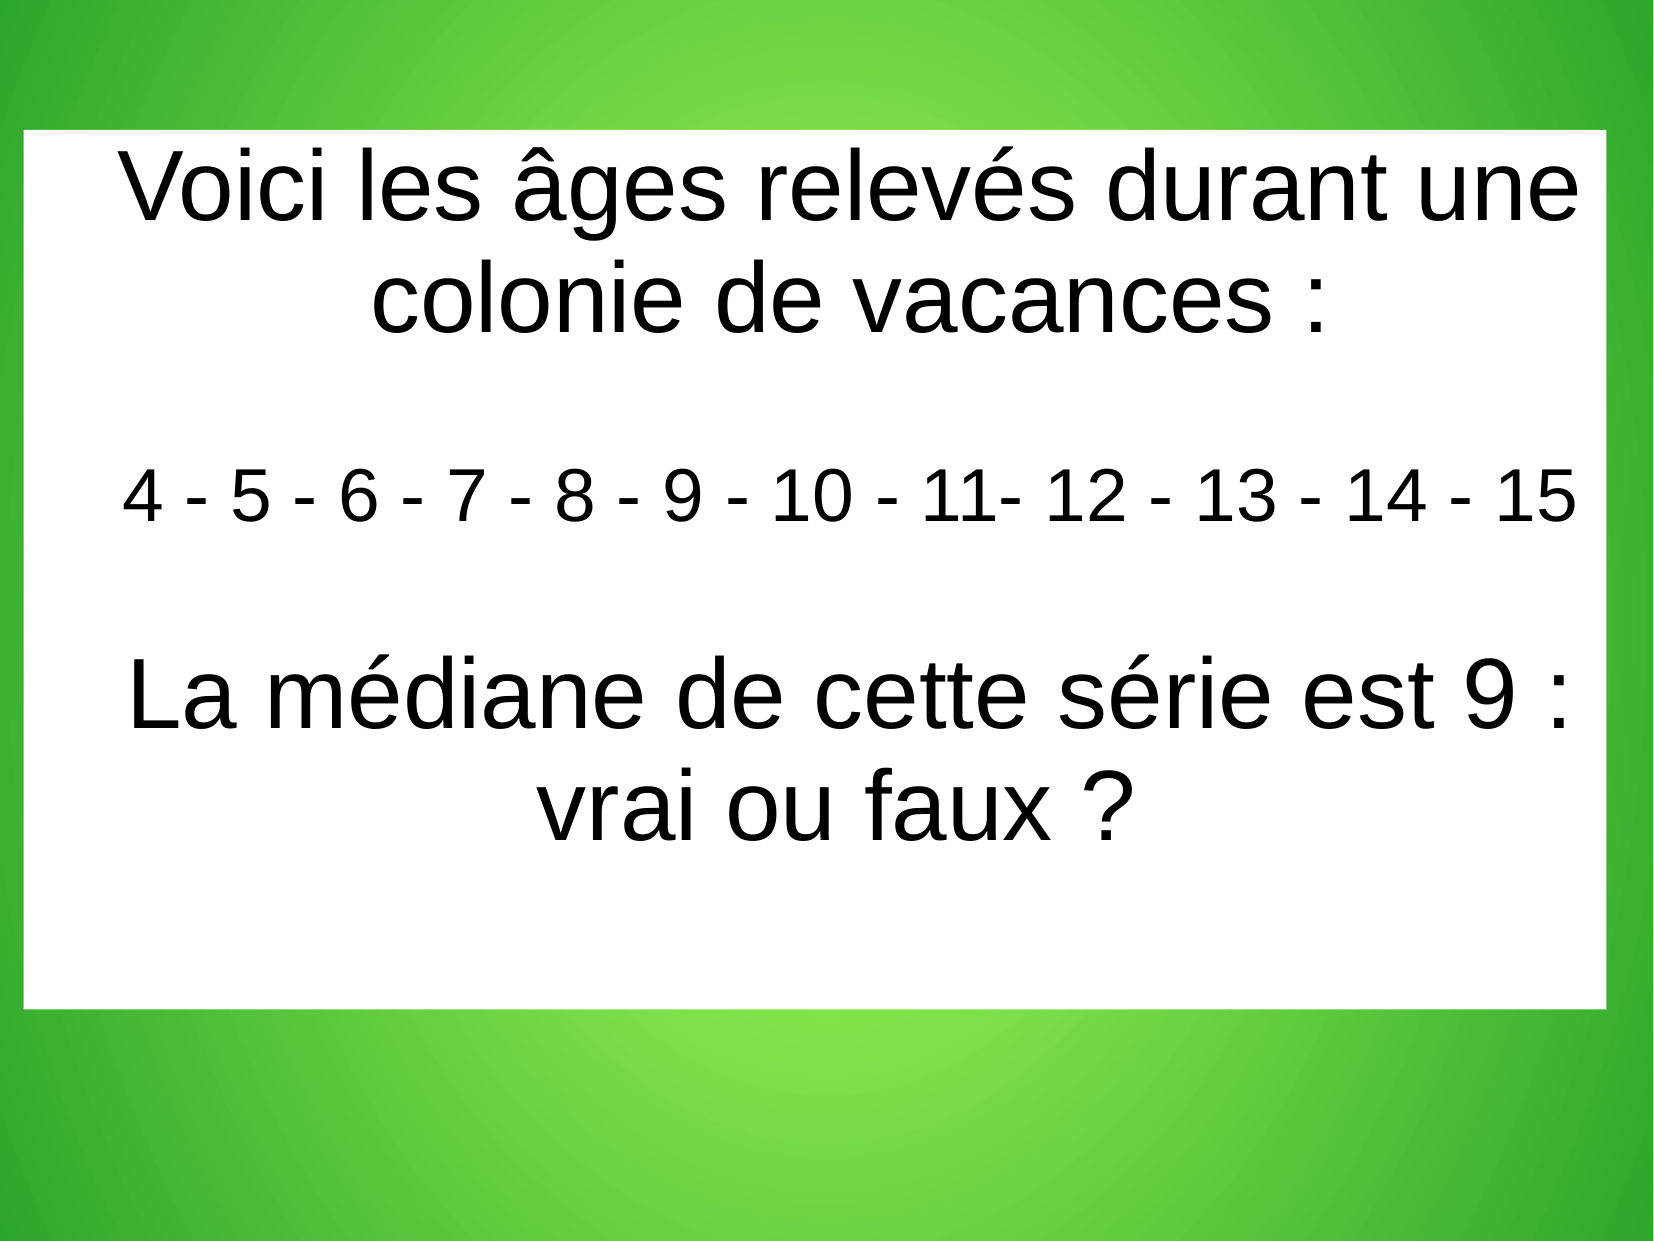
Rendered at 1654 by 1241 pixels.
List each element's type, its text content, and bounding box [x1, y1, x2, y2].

list Voici les âges relevés durant une colonie de vacances : 4 - 5 - 6 - 7 - 8 - 9 - 10 - 11- 12 - 13 - 14 - 15 La médiane de cette série est 9 : vrai ou faux ? [23, 129, 1607, 1010]
picture [0, 0, 1654, 1241]
